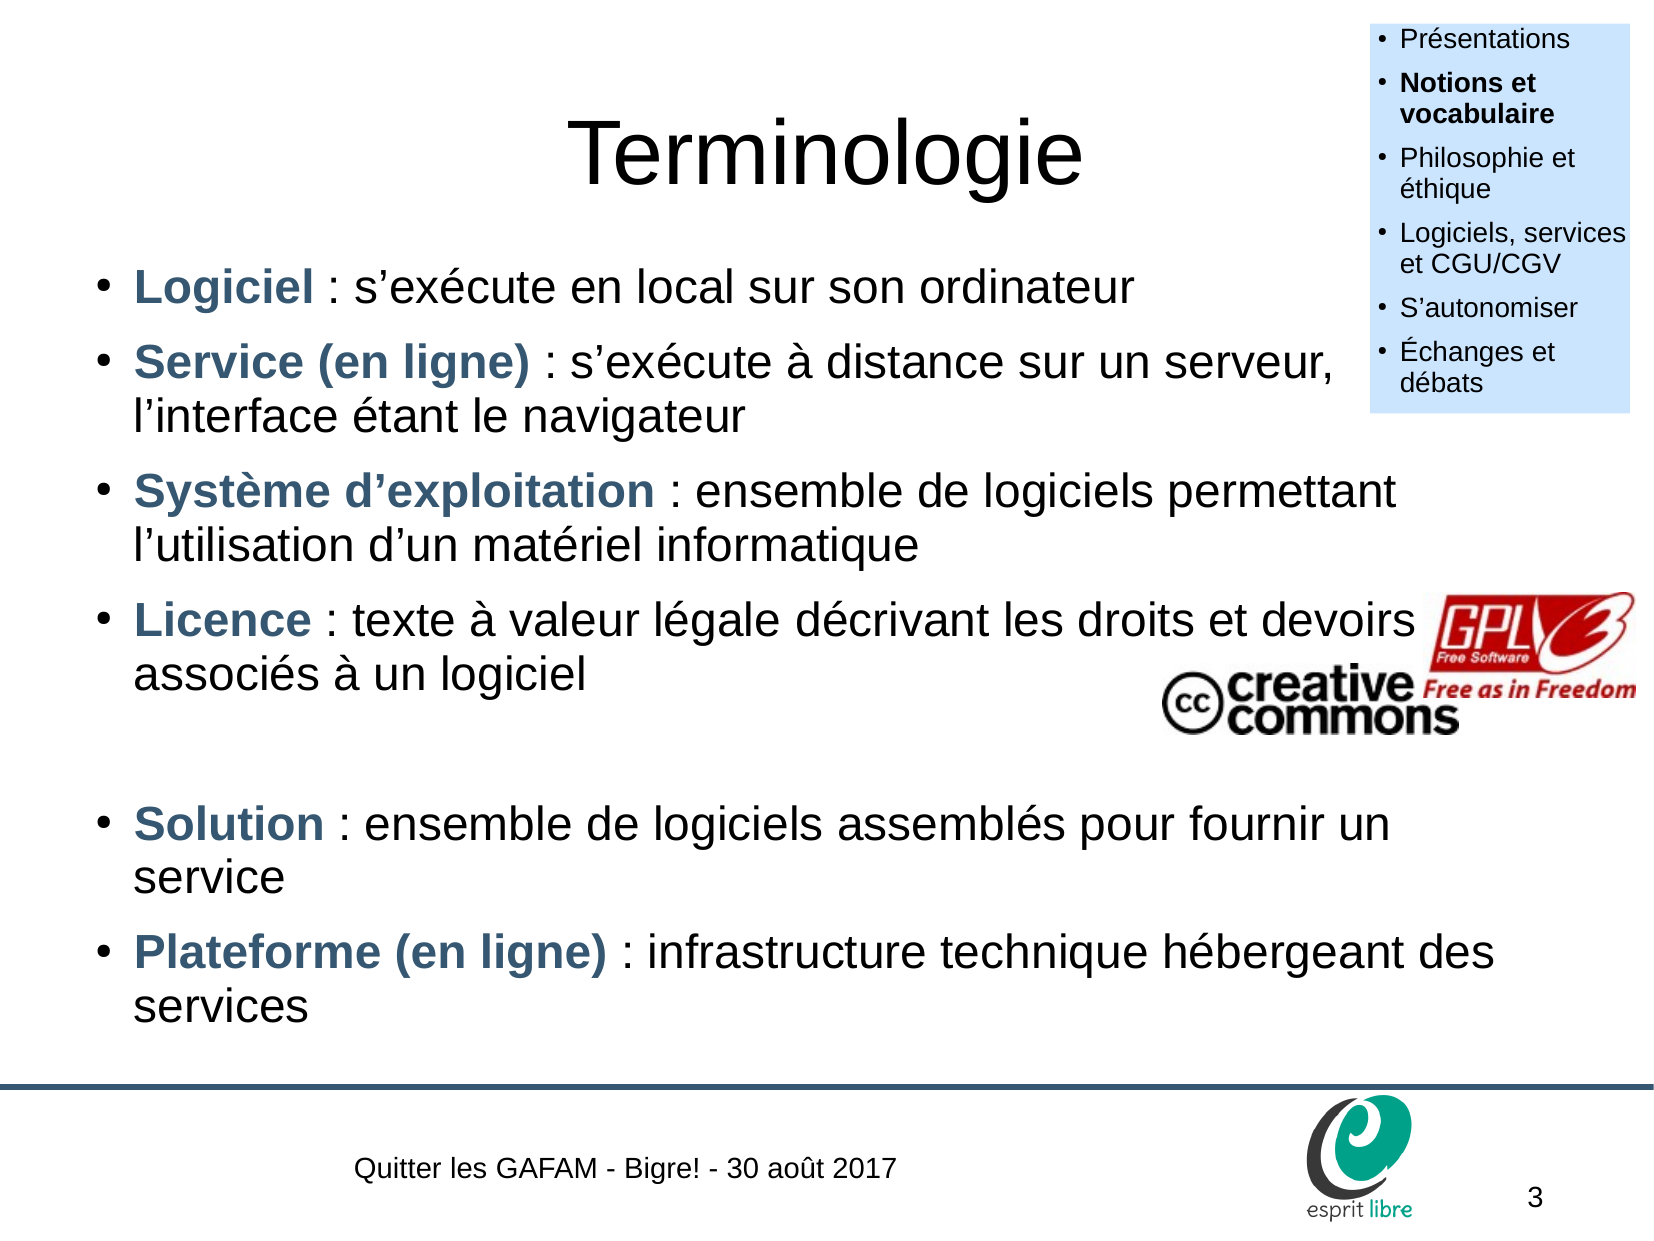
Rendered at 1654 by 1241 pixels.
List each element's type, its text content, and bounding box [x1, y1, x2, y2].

list Présentations Notions et vocabulaire Philosophie et éthique Logiciels, services et CGU/CGV S’autonomiser Échanges et débats [1370, 23, 1630, 414]
picture [1293, 1092, 1424, 1223]
picture [1162, 592, 1636, 735]
title Terminologie [82, 49, 1370, 257]
list Logiciel : s’exécute en local sur son ordinateur Service (en ligne) : s’exécute à distance sur un serveur, l’interface étant le navigateur Système d’exploitation : ensemble de logiciels permettant l’utilisation d’un matériel informatique Licence : texte à valeur légale décrivant les droits et devoirs associés à un logiciel Solution : ensemble de logiciels assemblés pour fournir un service Plateforme (en ligne) : infrastructure technique hébergeant des services [82, 259, 1548, 1034]
